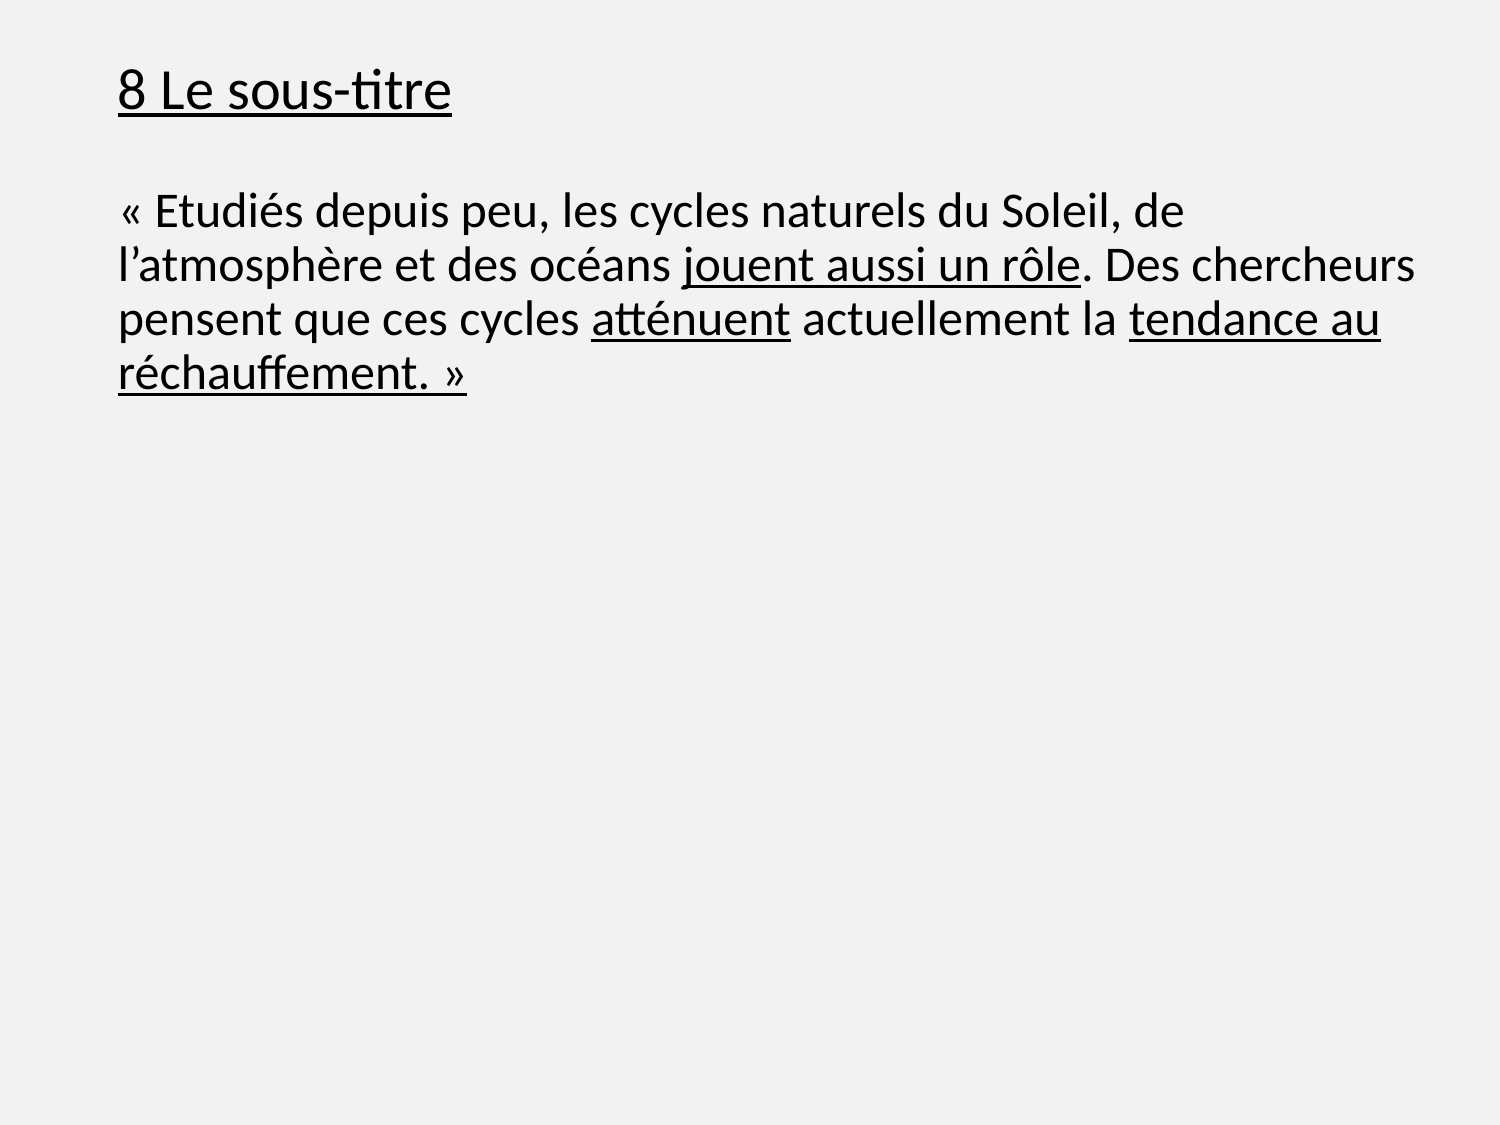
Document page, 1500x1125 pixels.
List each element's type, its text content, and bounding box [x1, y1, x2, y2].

list 8 Le sous-titre « Etudiés depuis peu, les cycles naturels du Soleil, de l’atmosphère et des océans jouent aussi un rôle. Des chercheurs pensent que ces cycles atténuent actuellement la tendance au réchauffement. » [103, 51, 1454, 794]
